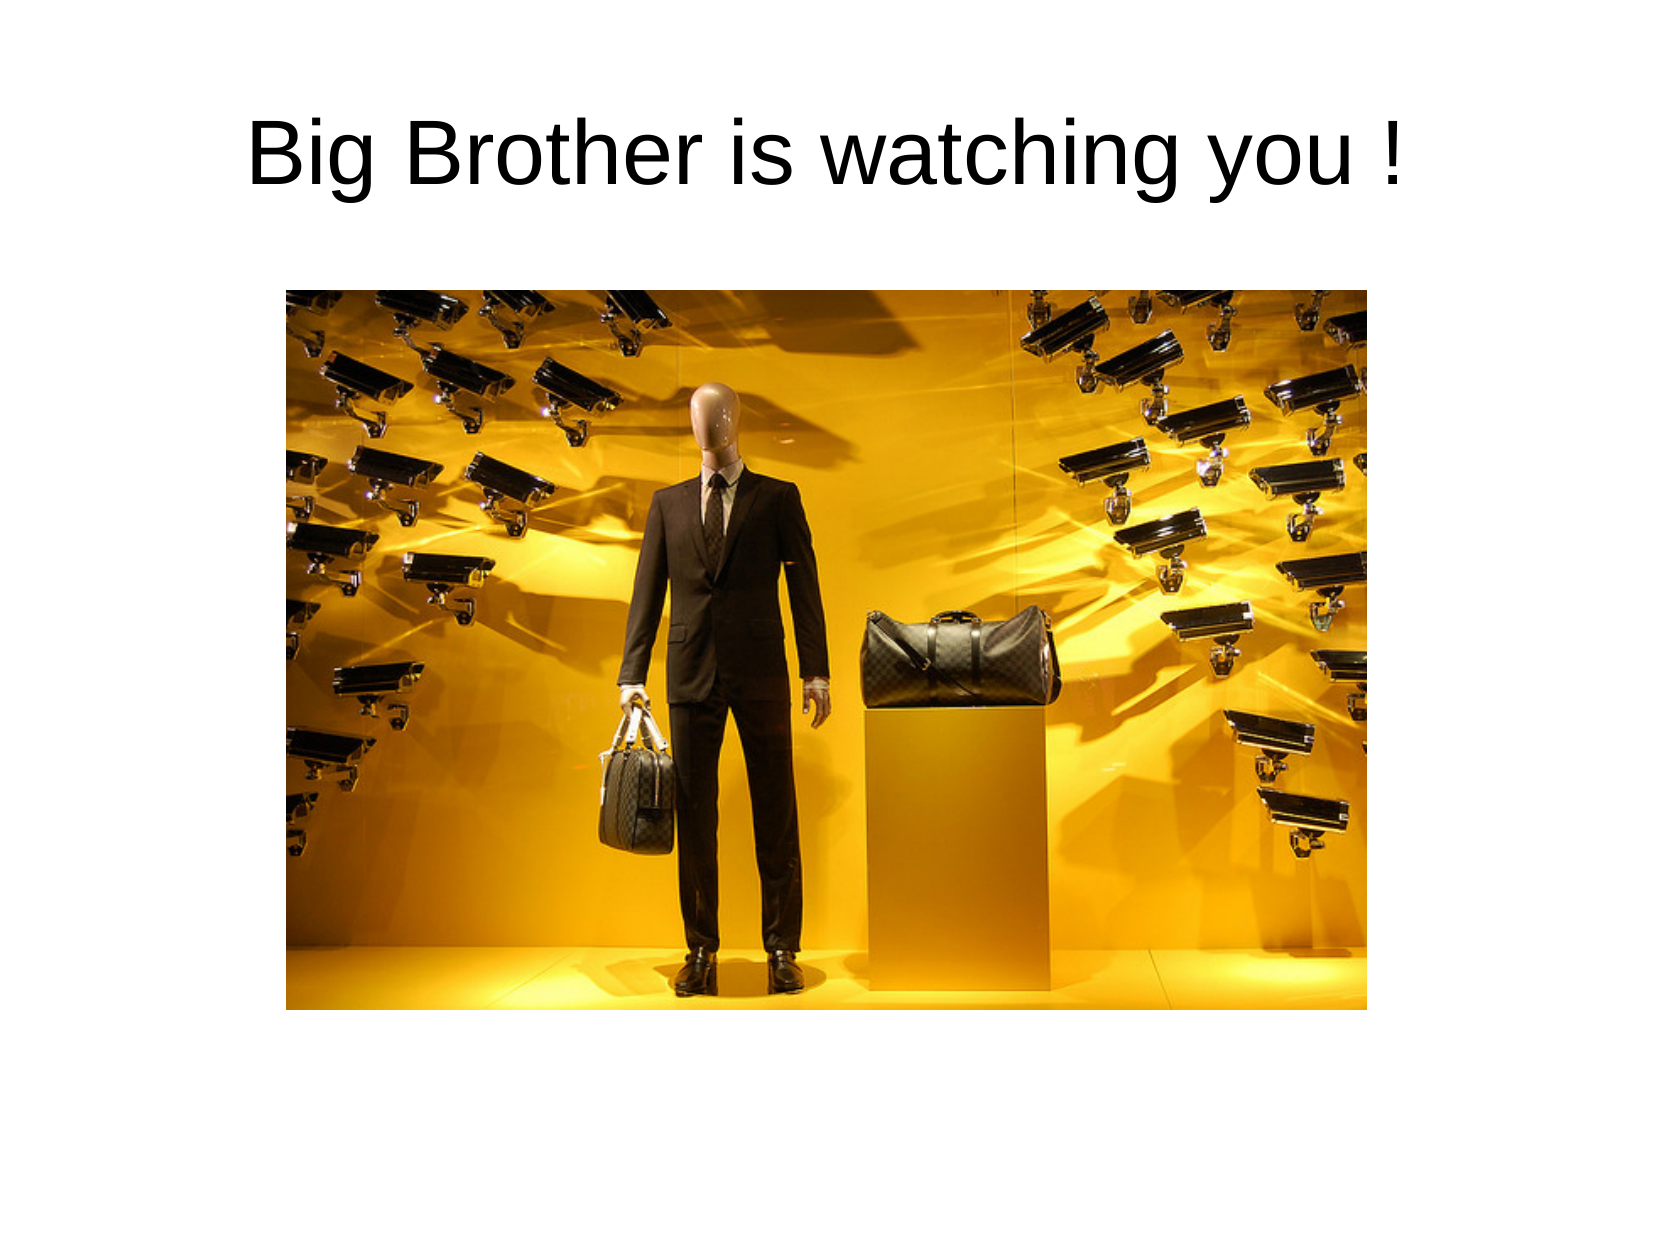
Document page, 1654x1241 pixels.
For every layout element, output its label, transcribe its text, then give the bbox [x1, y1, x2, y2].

title Big Brother is watching you ! [82, 49, 1571, 257]
picture [286, 290, 1367, 1010]
